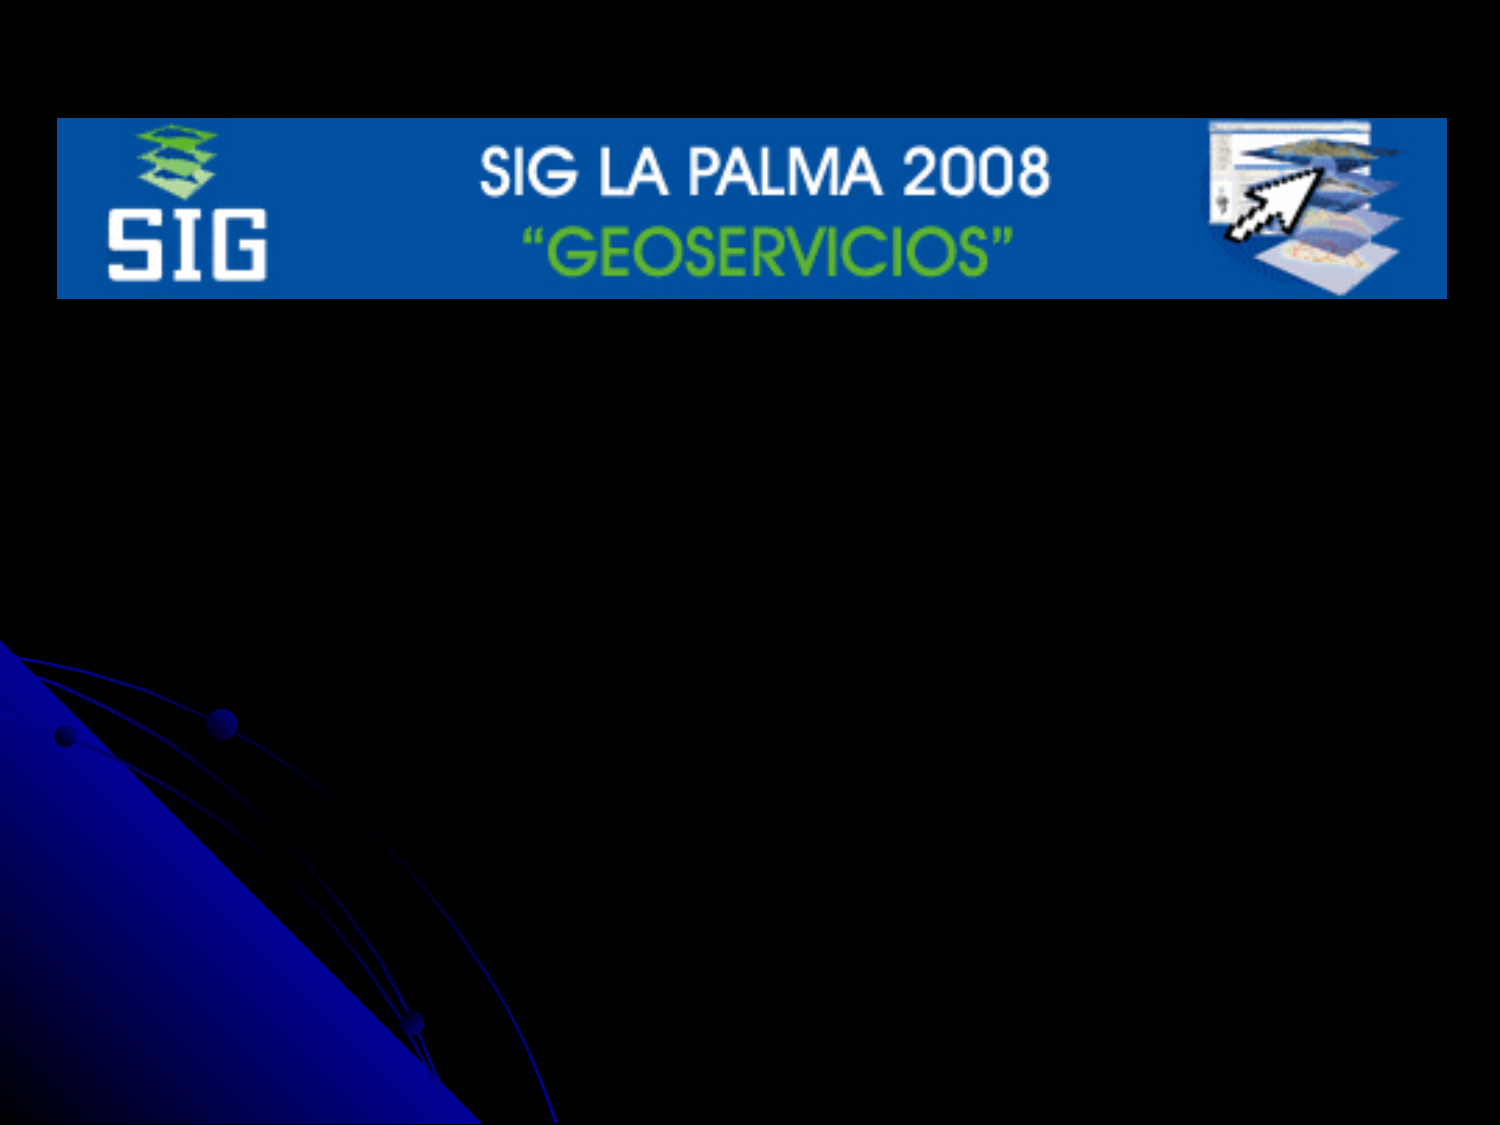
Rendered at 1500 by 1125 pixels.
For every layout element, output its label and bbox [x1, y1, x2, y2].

picture [57, 118, 1447, 299]
